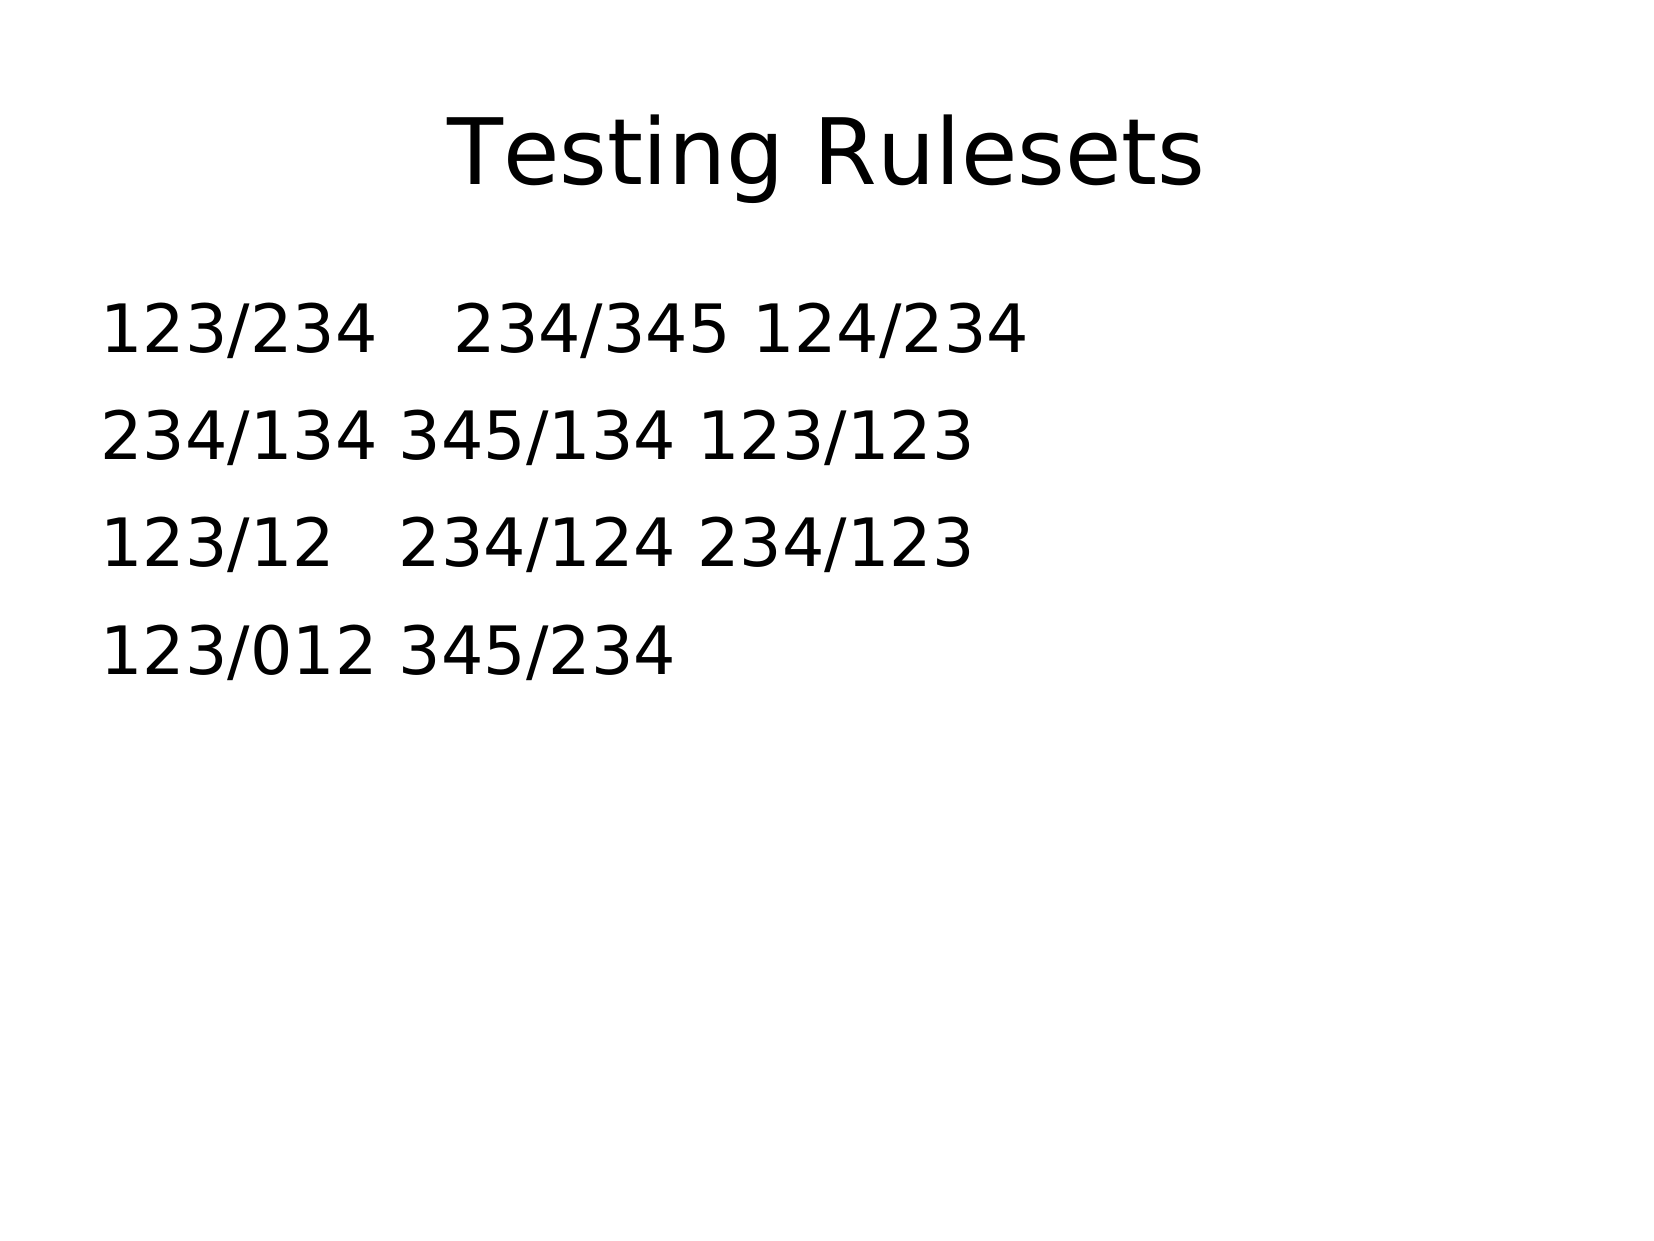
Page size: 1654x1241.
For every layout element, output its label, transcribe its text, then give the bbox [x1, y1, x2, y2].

title Testing Rulesets [82, 49, 1571, 257]
list 123/234 234/345 124/234 234/134 345/134 123/123 123/12 234/124 234/123 123/012 345/234 [82, 290, 1571, 1109]
